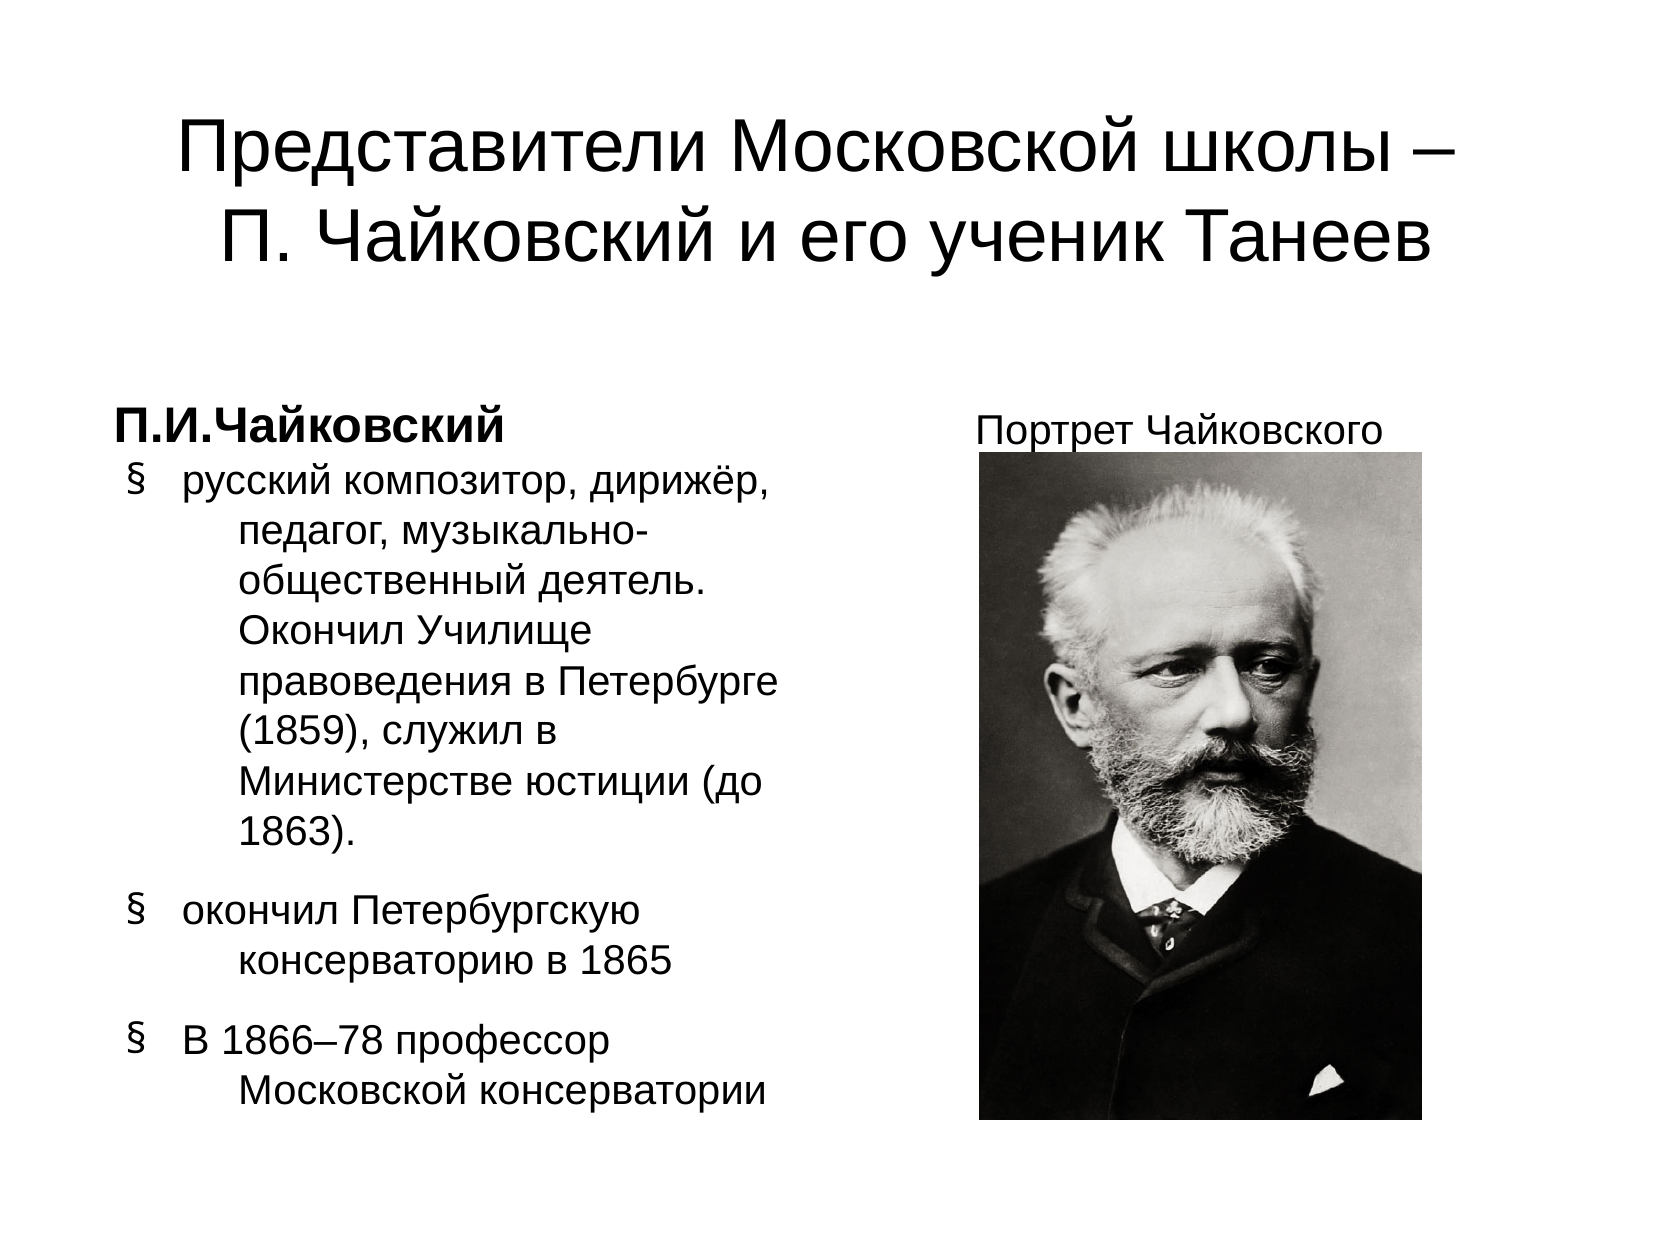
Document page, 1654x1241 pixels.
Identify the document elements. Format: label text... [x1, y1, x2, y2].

list Портрет Чайковского [837, 305, 1541, 453]
picture [979, 452, 1422, 1120]
title Представители Московской школы – П. Чайковский и его ученик Танеев [113, 66, 1541, 306]
list русский композитор, дирижёр, педагог, музыкально-общественный деятель. Окончил Училище правоведения в Петербурге (1859), служил в Министерстве юстиции (до 1863). окончил Петербургскую консерваторию в 1865 В 1866–78 профессор Московской консерватории [125, 452, 826, 1120]
list П.И.Чайковский [113, 303, 814, 453]
